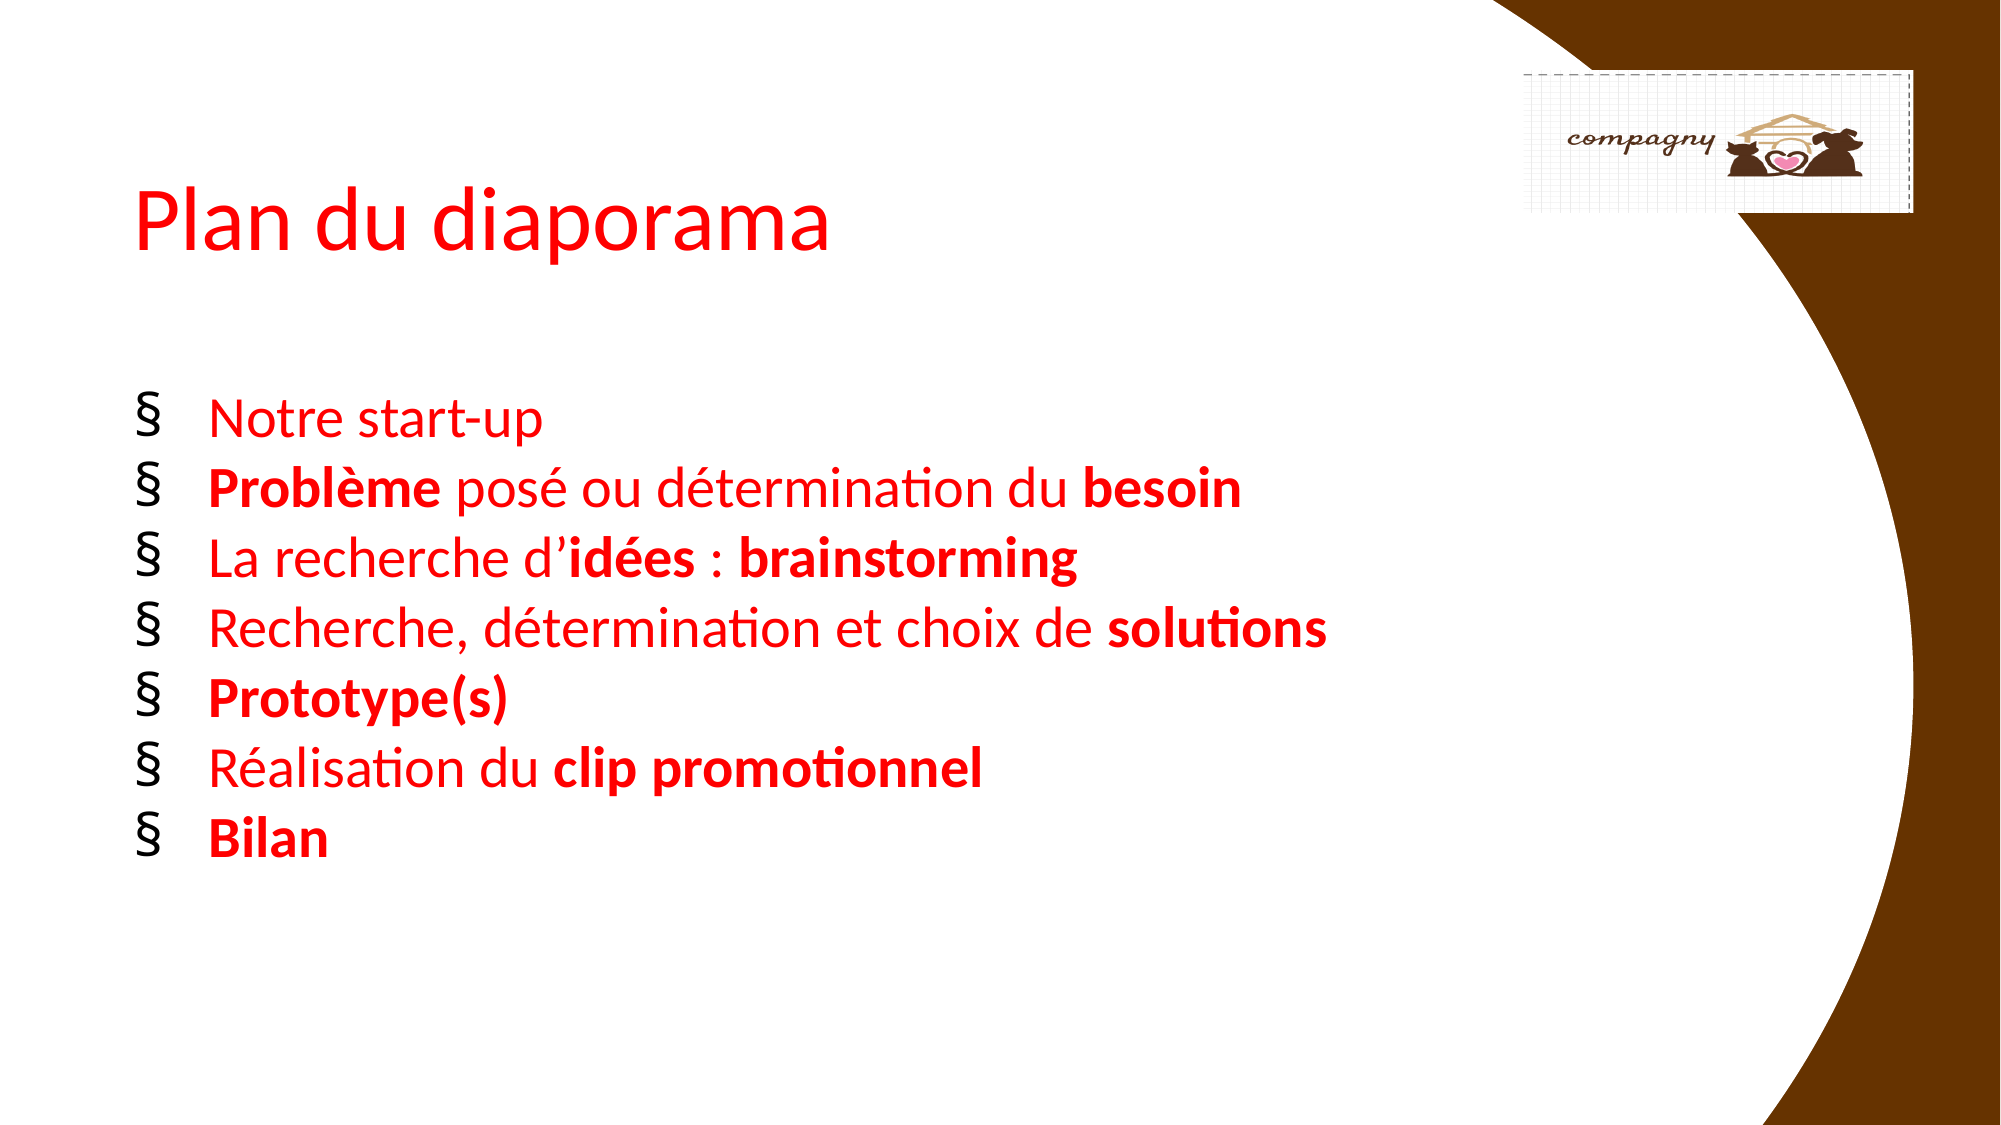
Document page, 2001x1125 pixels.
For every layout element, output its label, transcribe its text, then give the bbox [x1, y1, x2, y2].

picture [1523, 70, 1914, 213]
text_box Plan du diaporama Notre start-up Problème posé ou détermination du besoin La recherche d’idées : brainstorming Recherche, détermination et choix de solutions Prototype(s) Réalisation du clip promotionnel Bilan [118, 151, 1494, 1125]
